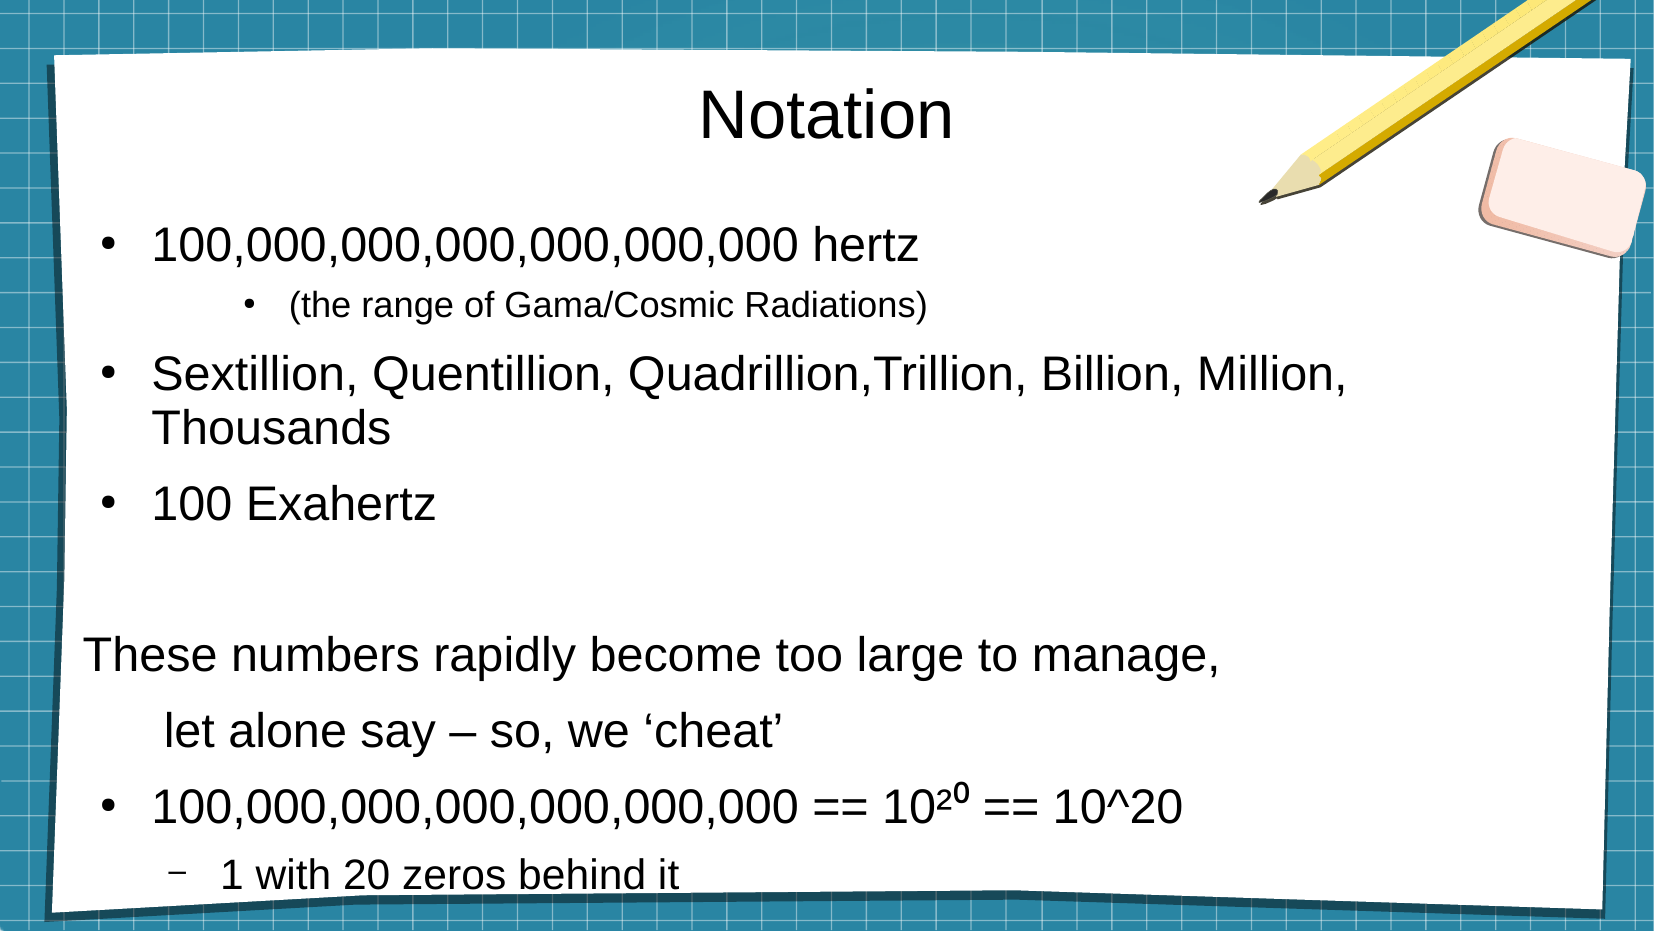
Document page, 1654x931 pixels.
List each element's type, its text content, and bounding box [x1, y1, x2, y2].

list 100,000,000,000,000,000,000 hertz (the range of Gama/Cosmic Radiations) Sextillion, Quentillion, Quadrillion,Trillion, Billion, Million, Thousands 100 Exahertz These numbers rapidly become too large to manage, let alone say – so, we ‘cheat’ 100,000,000,000,000,000,000 == 10²⁰ == 10^20 1 with 20 zeros behind it [82, 217, 1571, 901]
title Notation [82, 37, 1571, 193]
